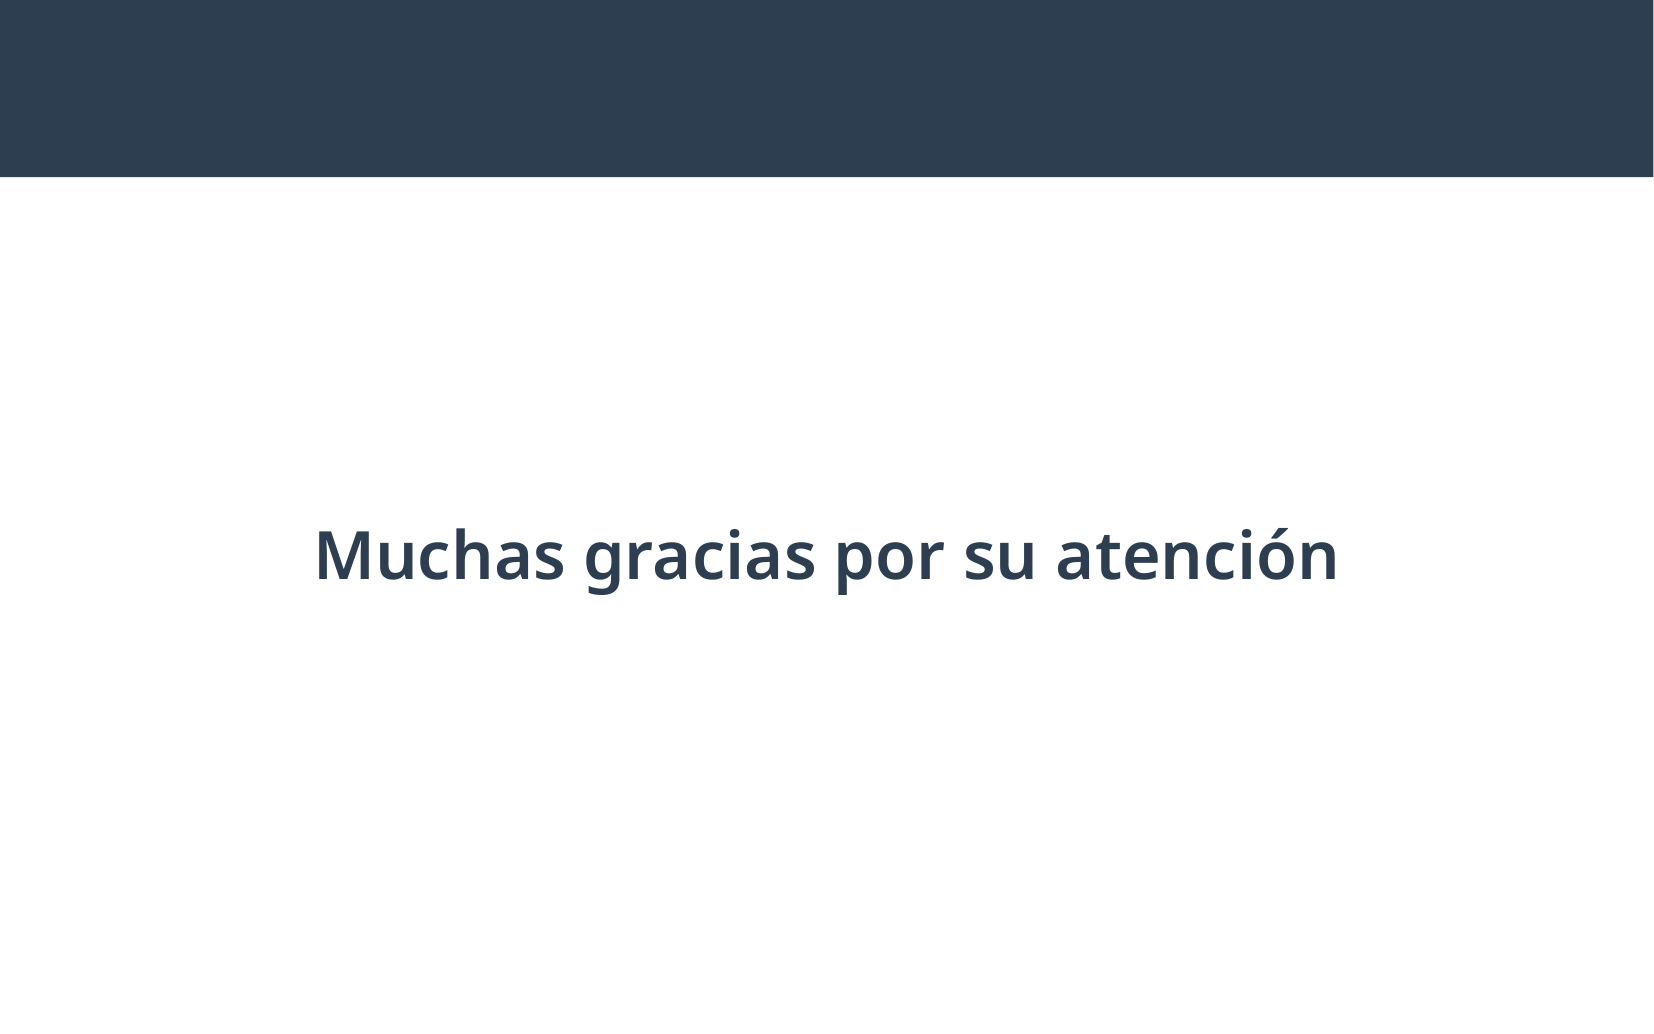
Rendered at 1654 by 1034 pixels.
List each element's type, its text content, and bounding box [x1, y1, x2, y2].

list Muchas gracias por su atención [59, 507, 1595, 903]
